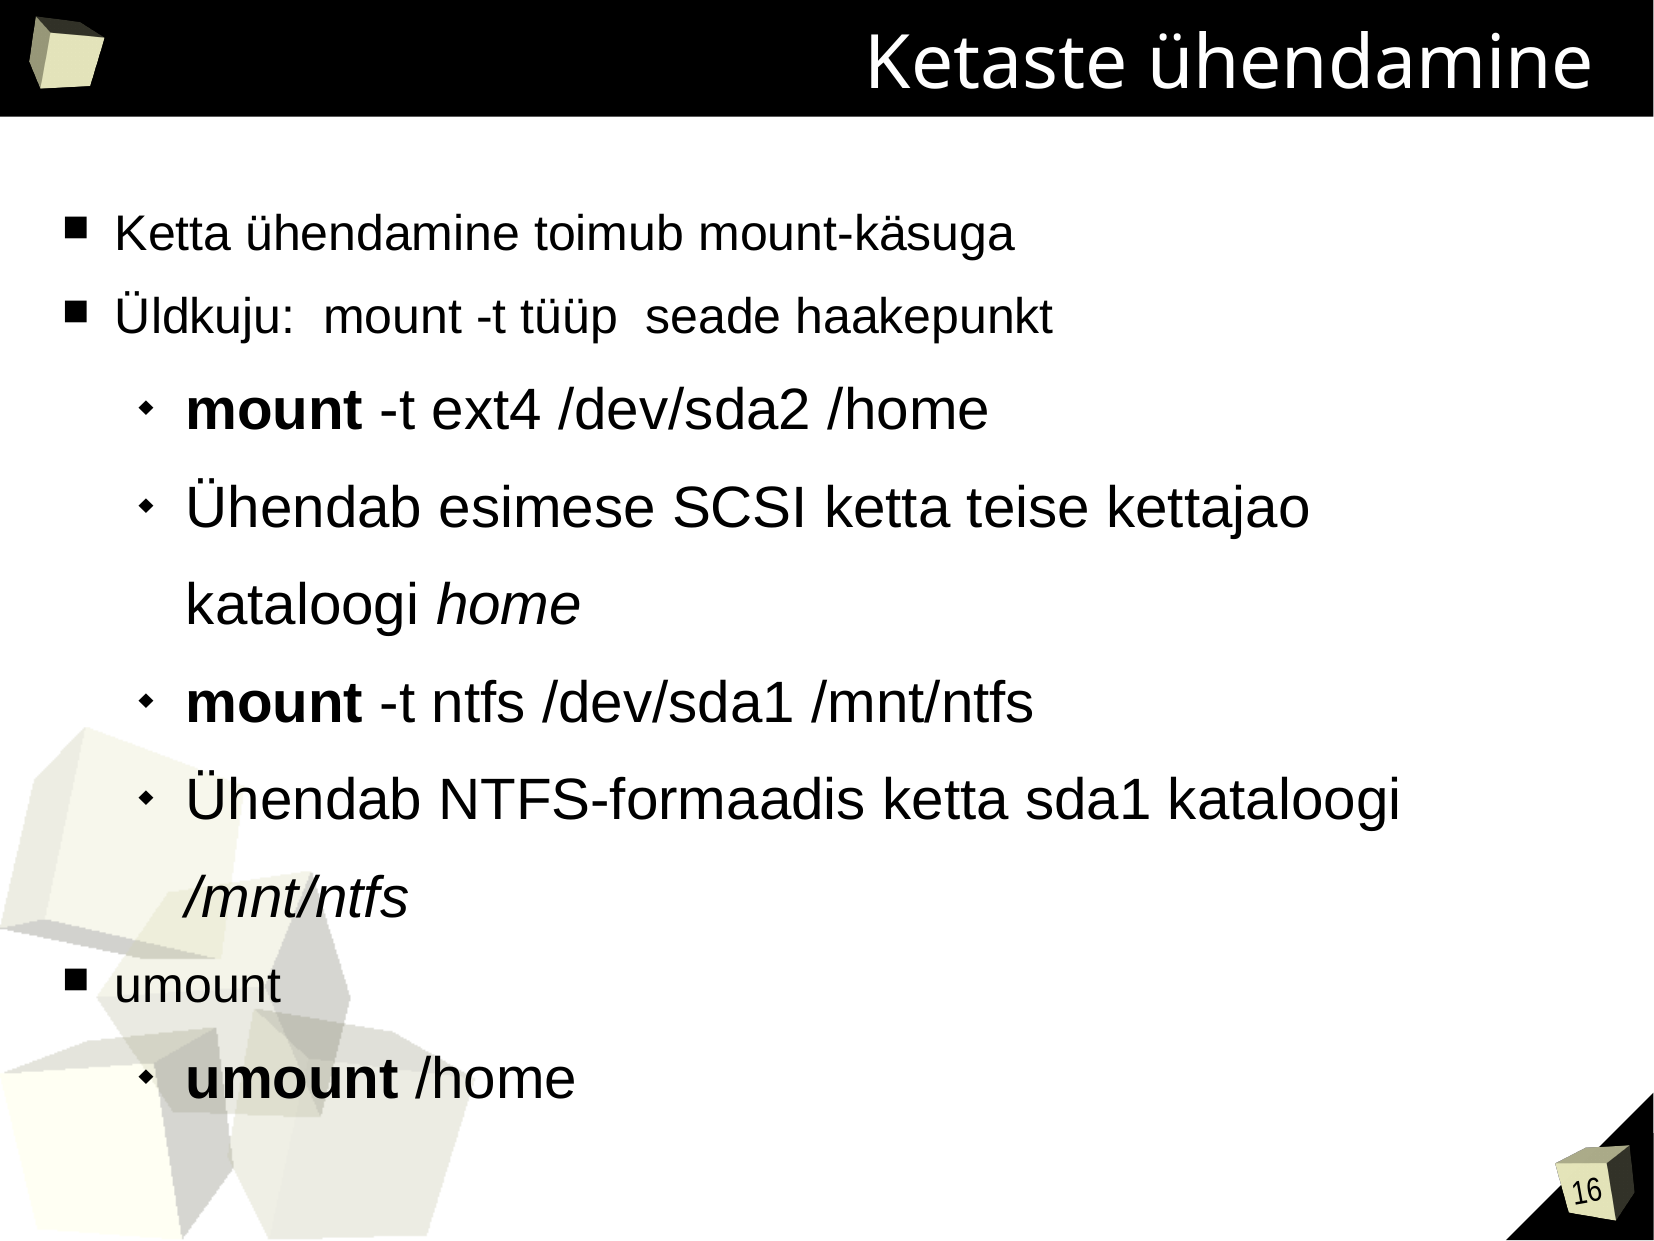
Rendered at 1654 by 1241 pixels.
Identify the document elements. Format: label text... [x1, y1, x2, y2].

list Ketta ühendamine toimub mount-käsuga Üldkuju: mount -t tüüp seade haakepunkt mount -t ext4 /dev/sda2 /home Ühendab esimese SCSI ketta teise kettajao kataloogi home mount -t ntfs /dev/sda1 /mnt/ntfs Ühendab NTFS-formaadis ketta sda1 kataloogi /mnt/ntfs umount umount /home [44, 177, 1611, 1214]
picture [0, 726, 477, 1241]
title Ketaste ühendamine [118, 0, 1595, 119]
